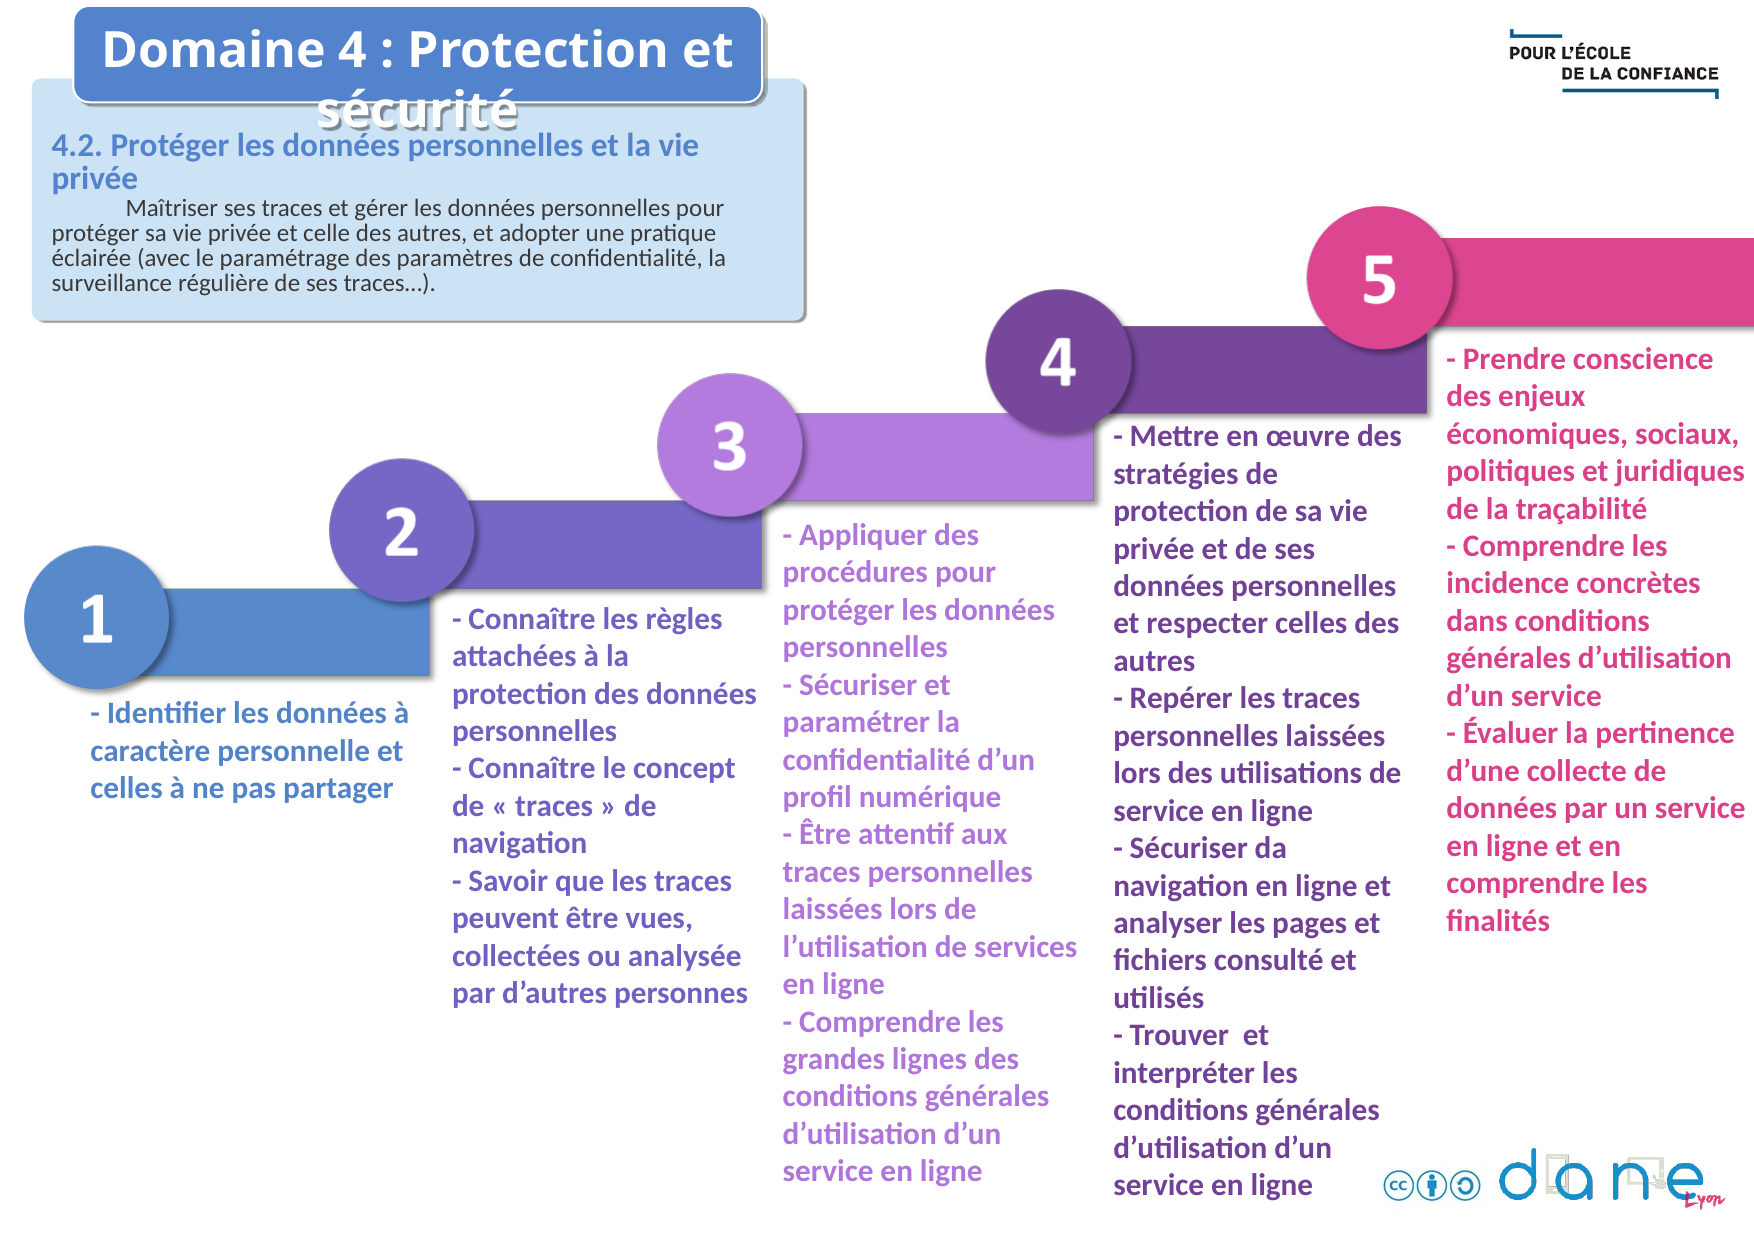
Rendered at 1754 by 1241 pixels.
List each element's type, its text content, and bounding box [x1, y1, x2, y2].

text_box 4.2. Protéger les données personnelles et la vie privée Maîtriser ses traces et gérer les données personnelles pour protéger sa vie privée et celle des autres, et adopter une pratique éclairée (avec le paramétrage des paramètres de confidentialité, la surveillance régulière de ses traces…). [36, 123, 804, 344]
text_box [499, 78, 804, 123]
text_box - Identifier les données à caractère personnelle et celles à ne pas partager [75, 721, 425, 812]
text_box [380, 103, 401, 123]
text_box [440, 103, 456, 123]
text_box - Mettre en œuvre des stratégies de protection de sa vie privée et de ses données personnelles et respecter celles des autres - Repérer les traces personnelles laissées lors des utilisations de service en ligne - Sécuriser da navigation en ligne et analyser les pages et fichiers consulté et utilisés - Trouver et interpréter les conditions générales d’utilisation d’un service en ligne [1098, 721, 1423, 1209]
text_box [463, 103, 472, 123]
text_box [407, 103, 418, 122]
text_box [351, 105, 361, 110]
picture [20, 202, 1754, 721]
text_box - Appliquer des procédures pour protéger les données personnelles - Sécuriser et paramétrer la confidentialité d’un profil numérique - Être attentif aux traces personnelles laissées lors de l’utilisation de services en ligne - Comprendre les grandes lignes des conditions générales d’utilisation d’un service en ligne [768, 721, 1098, 1196]
text_box - Connaître les règles attachées à la protection des données personnelles - Connaître le concept de « traces » de navigation - Savoir que les traces peuvent être vues, collectées ou analysée par d’autres personnes [437, 721, 768, 1017]
text_box [31, 78, 332, 202]
text_box [425, 103, 433, 123]
text_box [326, 103, 346, 123]
picture [1364, 1139, 1729, 1214]
picture [1493, 12, 1734, 113]
text_box Domaine 4 : Protection et sécurité [73, 5, 763, 103]
text_box [499, 105, 509, 110]
text_box [351, 103, 375, 123]
text_box [479, 103, 494, 123]
text_box - Prendre conscience des enjeux économiques, sociaux, politiques et juridiques de la traçabilité - Comprendre les incidence concrètes dans conditions générales d’utilisation d’un service - Évaluer la pertinence d’une collecte de données par un service en ligne et en comprendre les finalités [1431, 721, 1754, 945]
